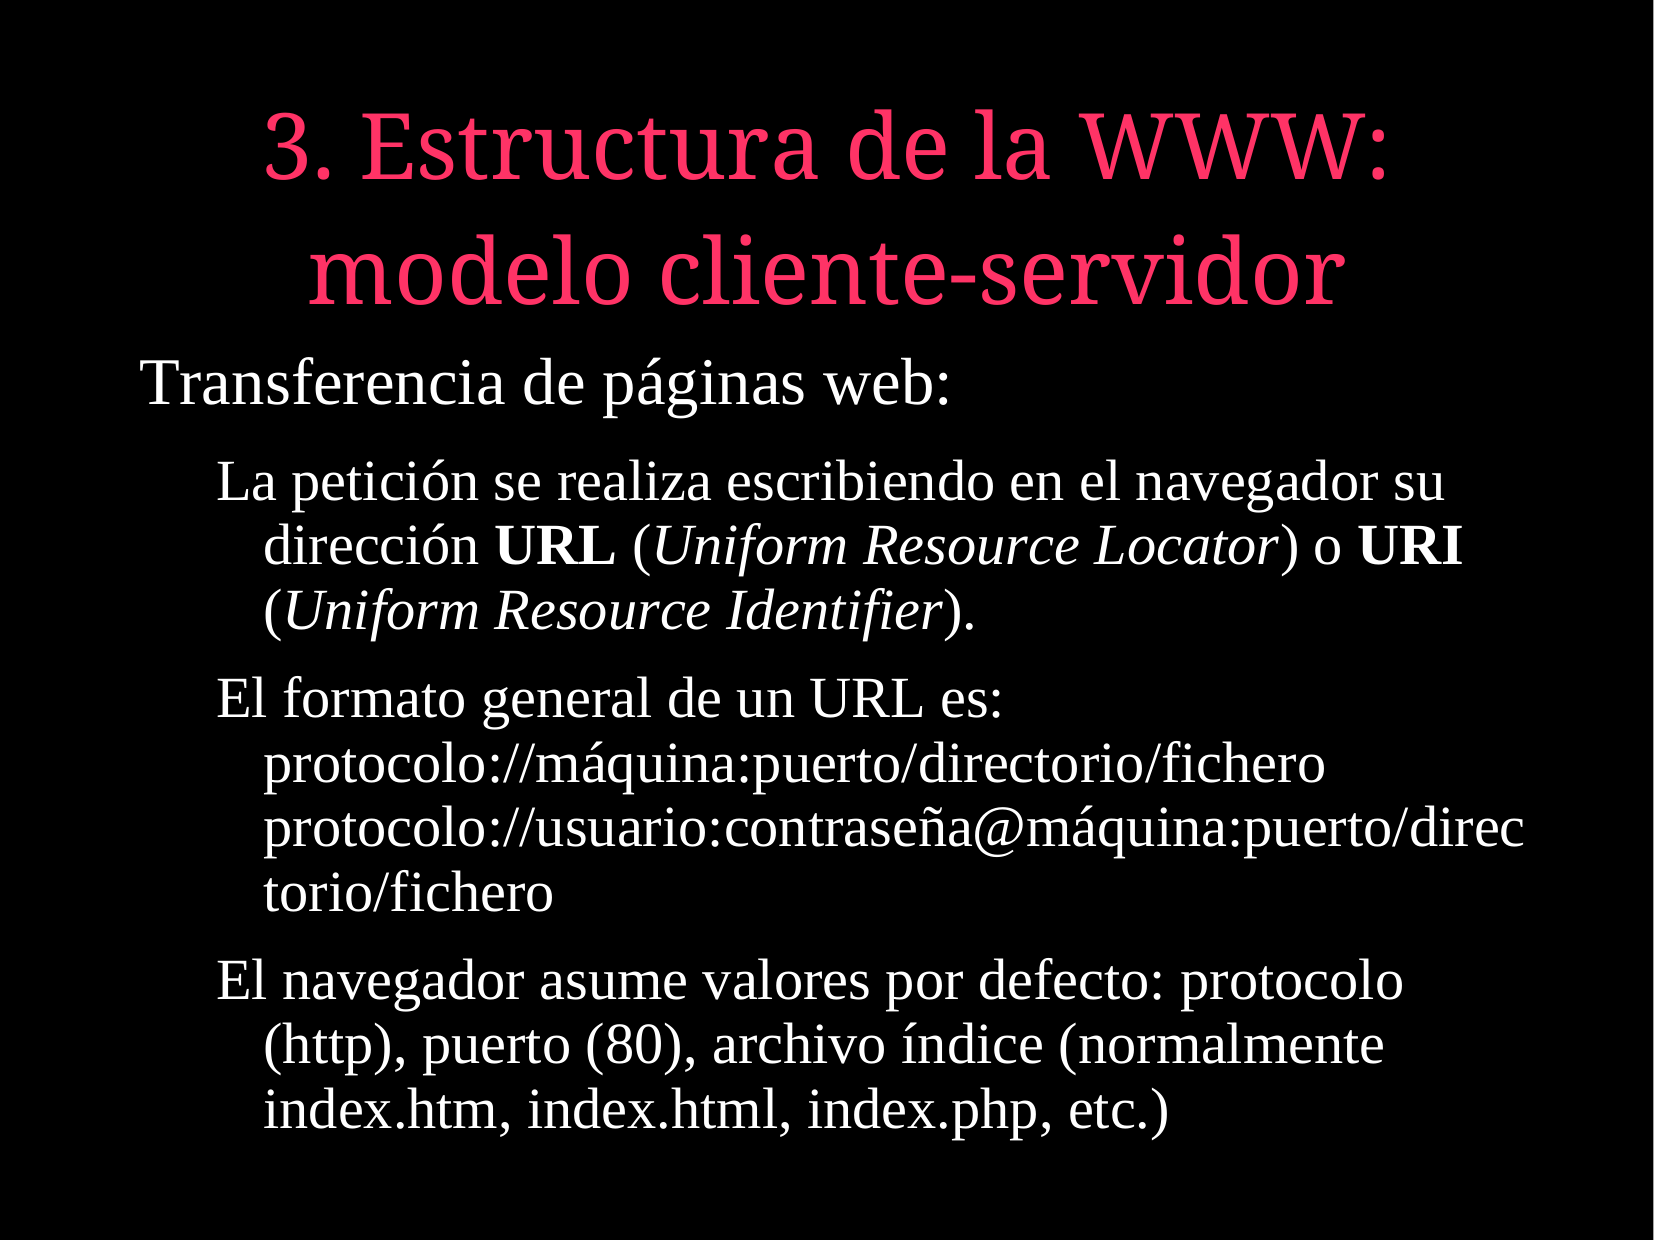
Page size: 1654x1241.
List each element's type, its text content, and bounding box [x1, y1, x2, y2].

list Transferencia de páginas web: La petición se realiza escribiendo en el navegador su dirección URL (Uniform Resource Locator) o URI (Uniform Resource Identifier). El formato general de un URL es: protocolo://máquina:puerto/directorio/fichero protocolo://usuario:contraseña@máquina:puerto/directorio/fichero El navegador asume valores por defecto: protocolo (http), puerto (80), archivo índice (normalmente index.htm, index.html, index.php, etc.) [121, 344, 1534, 1152]
title 3. Estructura de la WWW: modelo cliente-servidor [121, 82, 1534, 331]
